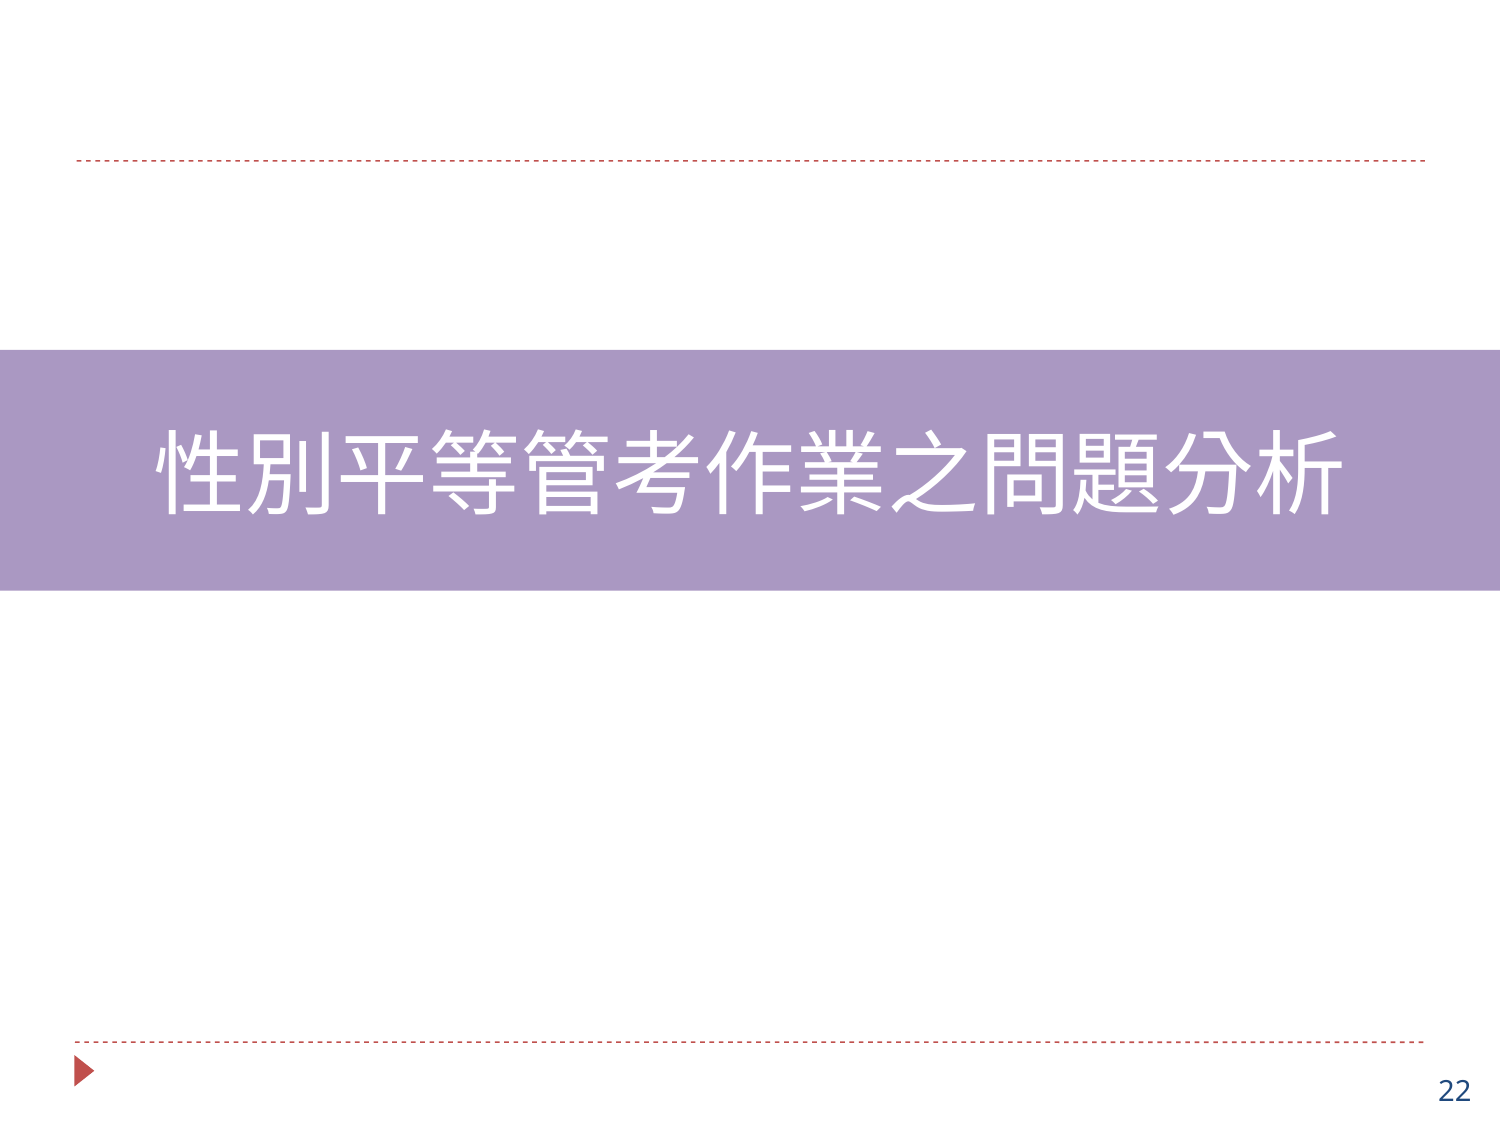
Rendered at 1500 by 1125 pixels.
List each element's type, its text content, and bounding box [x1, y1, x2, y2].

text_box 22 [1423, 1065, 1500, 1125]
text_box 性別平等管考作業之問題分析 [0, 349, 1500, 591]
